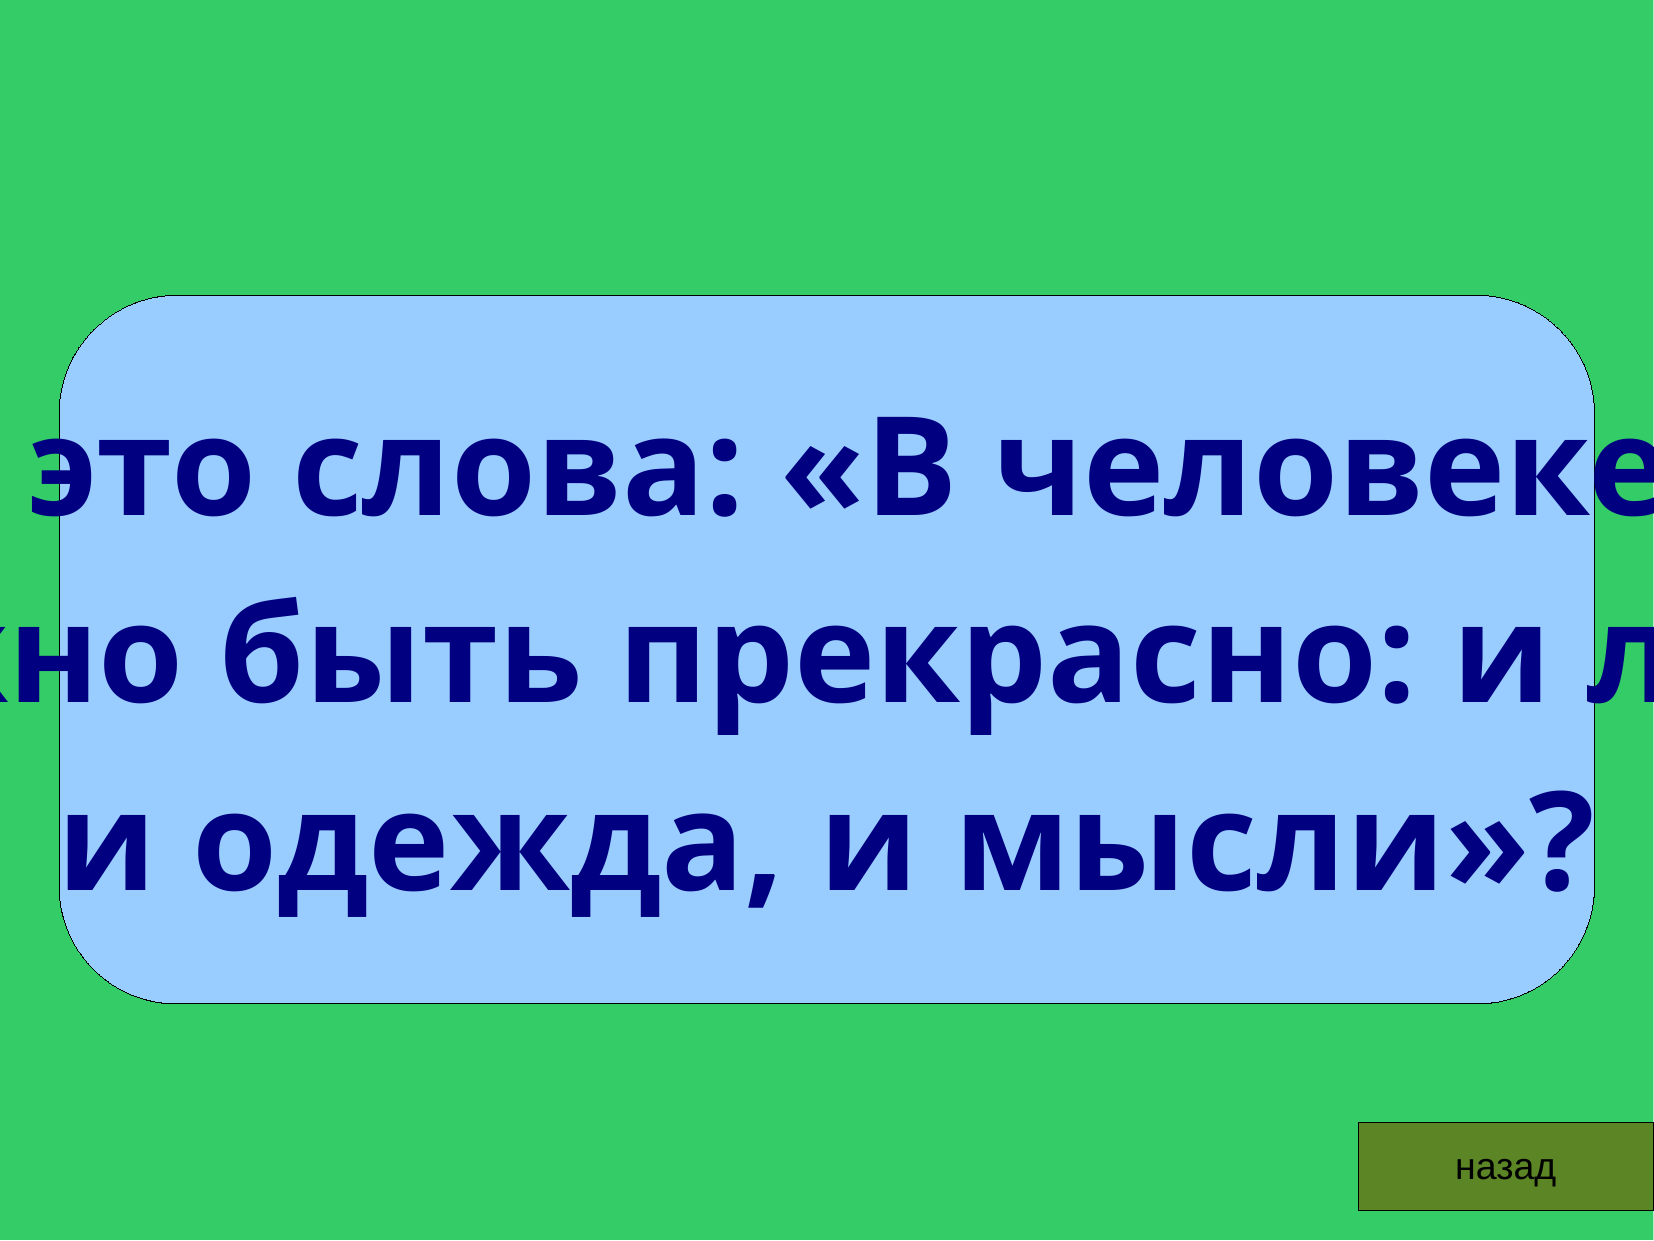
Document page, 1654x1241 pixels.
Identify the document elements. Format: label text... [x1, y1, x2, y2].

text_box назад [1358, 1122, 1654, 1211]
text_box Чьи это слова: «В человеке все должно быть прекрасно: и лицо, и одежда, и мысли»? [59, 295, 1595, 1004]
